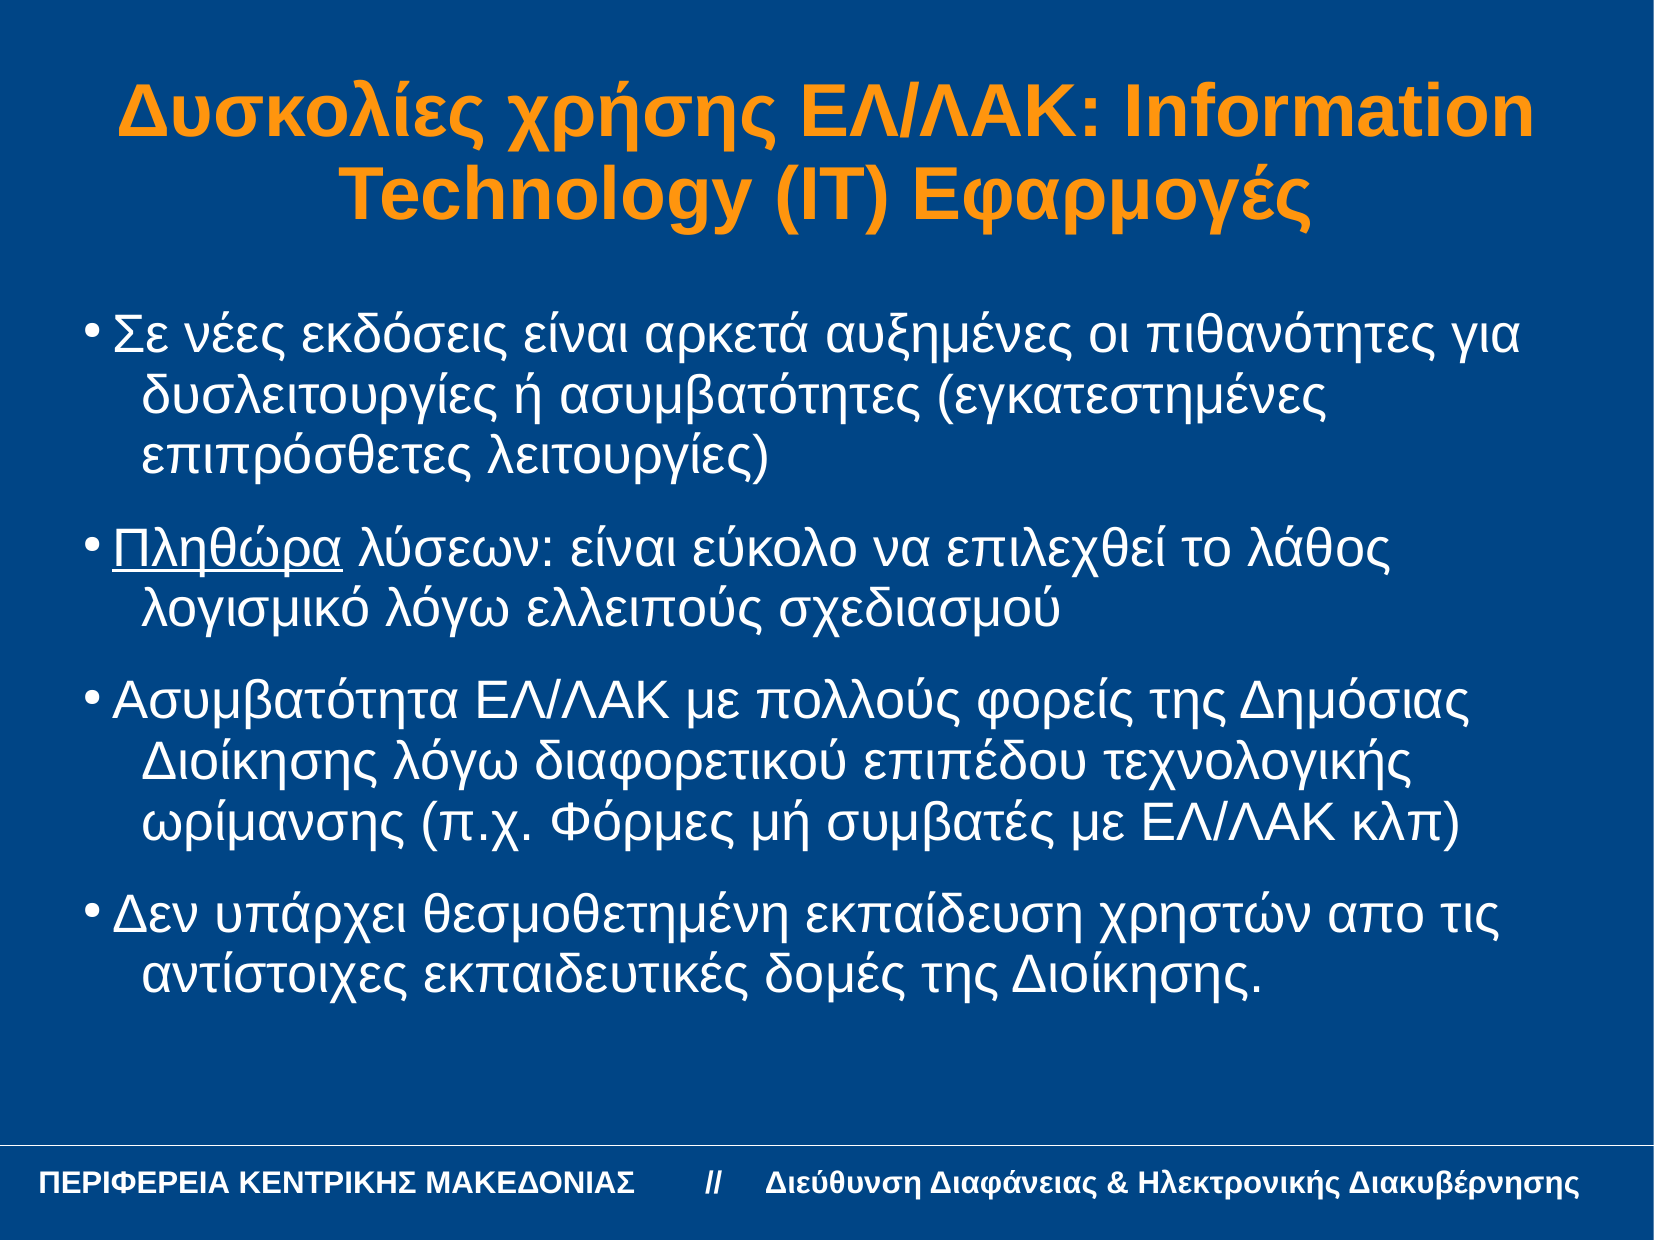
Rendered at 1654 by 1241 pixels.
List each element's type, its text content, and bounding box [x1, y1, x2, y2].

text_box Δυσκολίες χρήσης ΕΛ/ΛΑΚ: Information Technology (IT) Εφαρμογές [82, 47, 1571, 253]
list Σε νέες εκδόσεις είναι αρκετά αυξημένες οι πιθανότητες για δυσλειτουργίες ή ασυμβατότητες (εγκατεστημένες επιπρόσθετες λειτουργίες) Πληθώρα λύσεων: είναι εύκολο να επιλεχθεί το λάθος λογισμικό λόγω ελλειπούς σχεδιασμού Ασυμβατότητα ΕΛ/ΛΑΚ με πολλούς φορείς της Δημόσιας Διοίκησης λόγω διαφορετικού επιπέδου τεχνολογικής ωρίμανσης (π.χ. Φόρμες μή συμβατές με ΕΛ/ΛΑΚ κλπ) Δεν υπάρχει θεσμοθετημένη εκπαίδευση χρηστών απο τις αντίστοιχες εκπαιδευτικές δομές της Διοίκησης. [82, 299, 1571, 1123]
text_box ΠΕΡΙΦΕΡΕΙΑ ΚΕΝΤΡΙΚΗΣ ΜΑΚΕΔΟΝΙΑΣ // Διεύθυνση Διαφάνειας & Ηλεκτρονικής Διακυβέρνησης [23, 1157, 1654, 1208]
